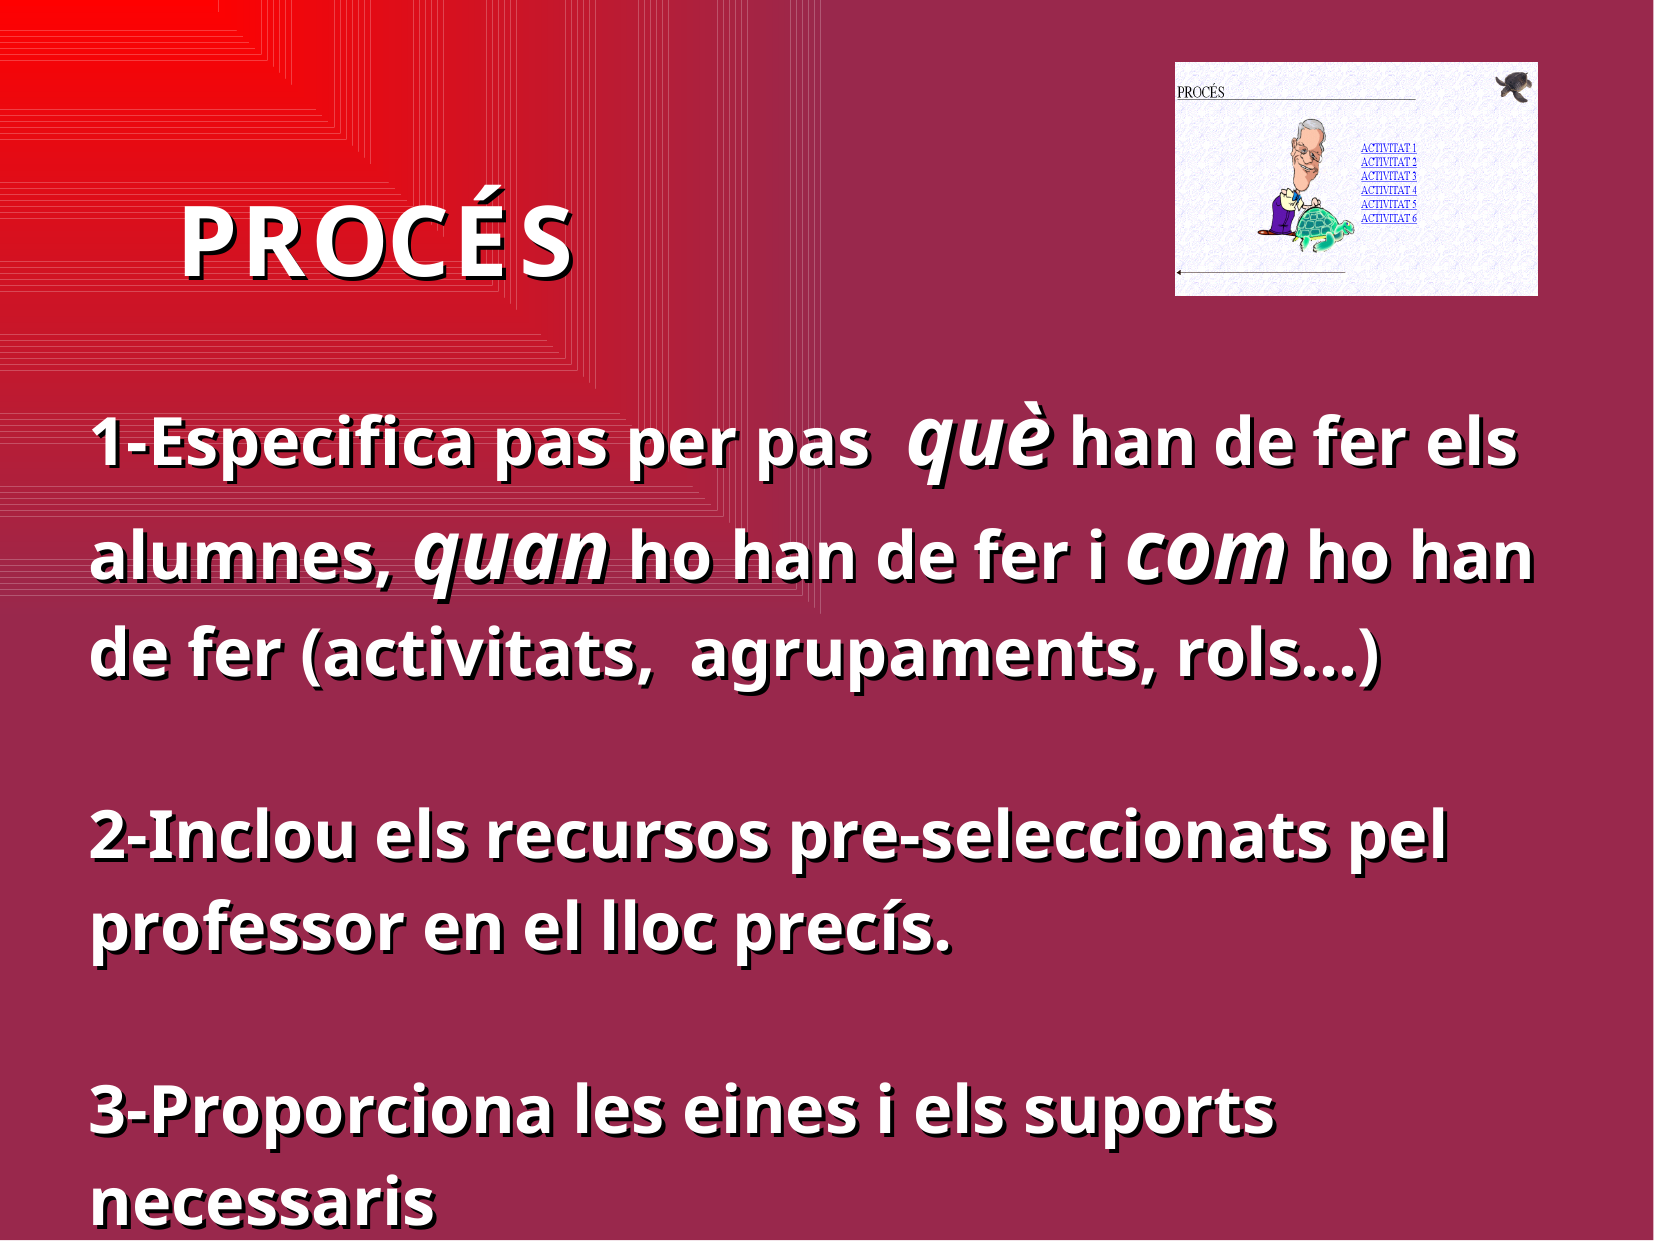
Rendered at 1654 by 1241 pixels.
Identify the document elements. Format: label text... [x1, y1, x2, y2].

picture [158, 169, 605, 309]
picture [1175, 62, 1538, 296]
text_box 1-Especifica pas per pas què han de fer els alumnes, quan ho han de fer i com ho han de fer (activitats, agrupaments, rols...) 2-Inclou els recursos pre-seleccionats pel professor en el lloc precís. 3-Proporciona les eines i els suports necessaris [88, 375, 1565, 1241]
